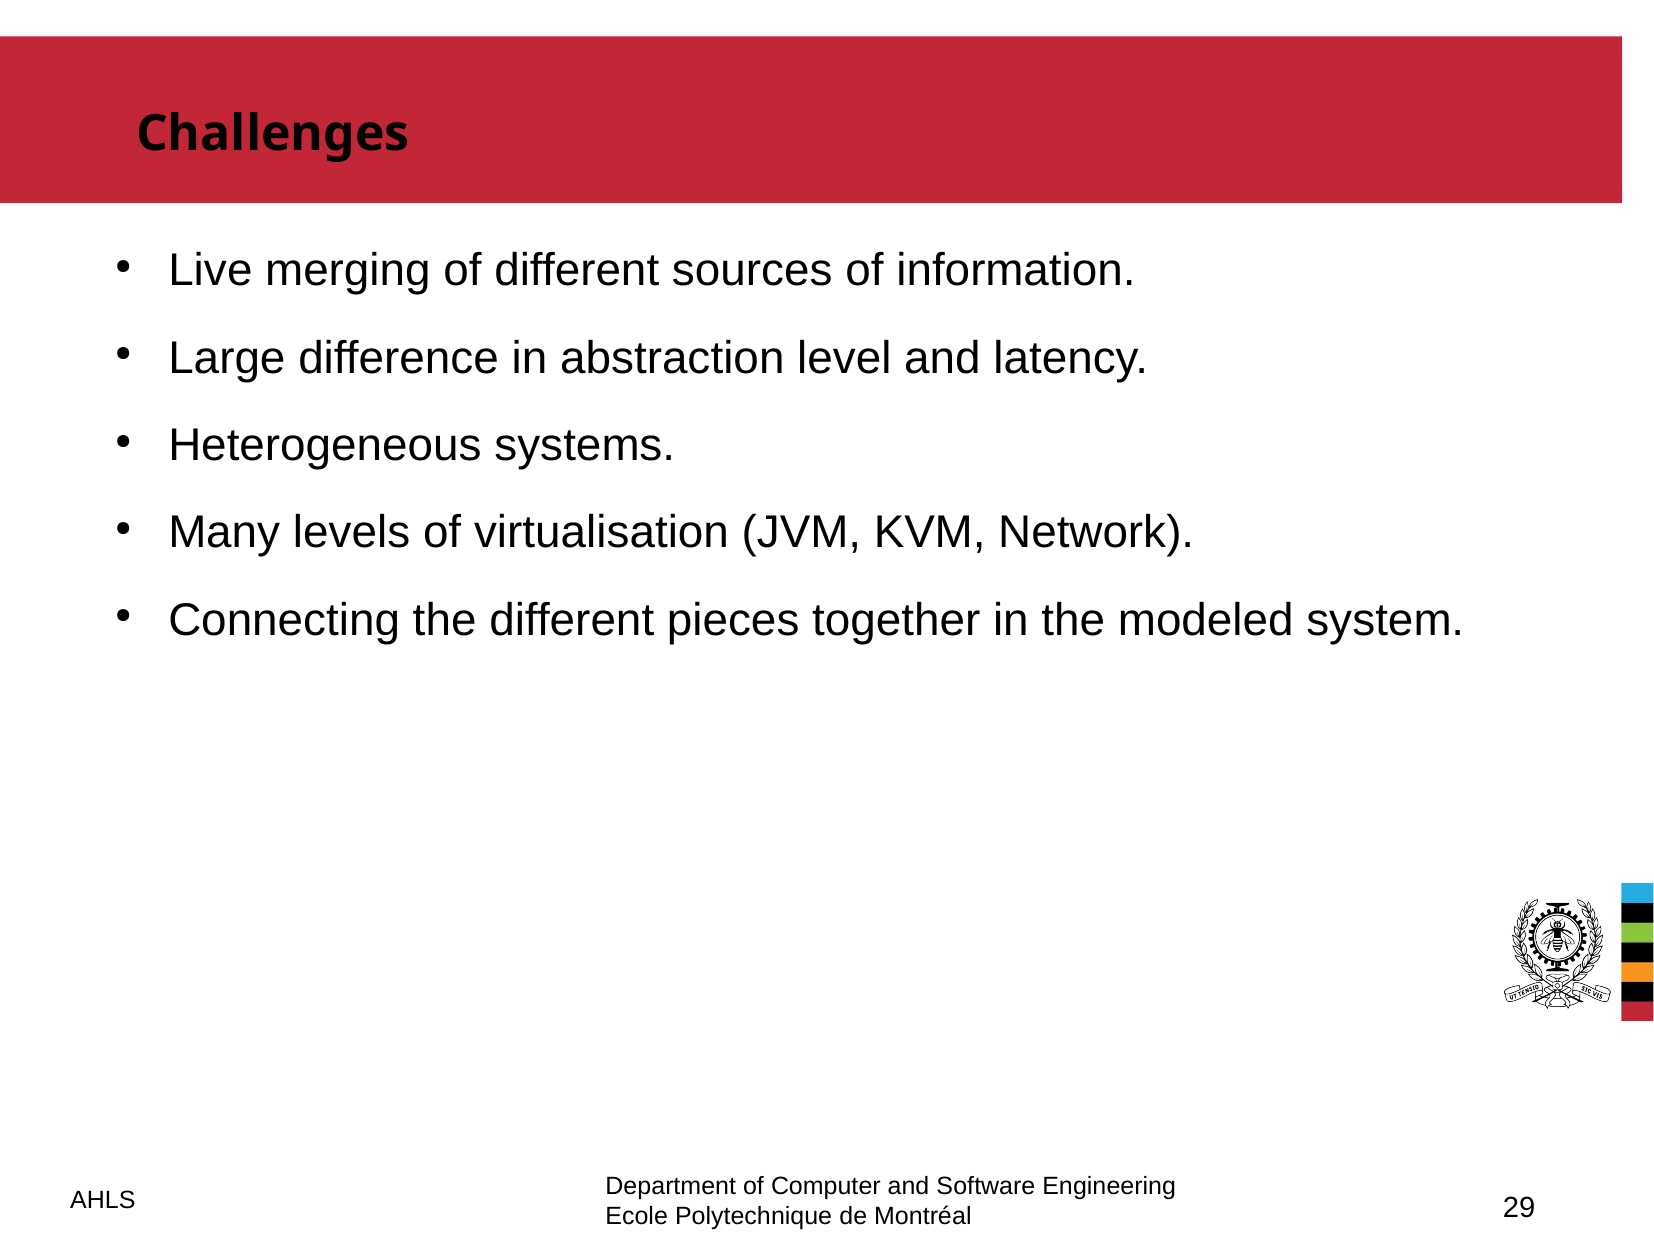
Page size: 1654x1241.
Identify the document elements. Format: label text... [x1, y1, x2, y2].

picture [1615, 883, 1654, 1021]
list Live merging of different sources of information. Large difference in abstraction level and latency. Heterogeneous systems. Many levels of virtualisation (JVM, KVM, Network). Connecting the different pieces together in the modeled system. [82, 232, 1615, 1163]
title Challenges [103, 62, 1602, 168]
